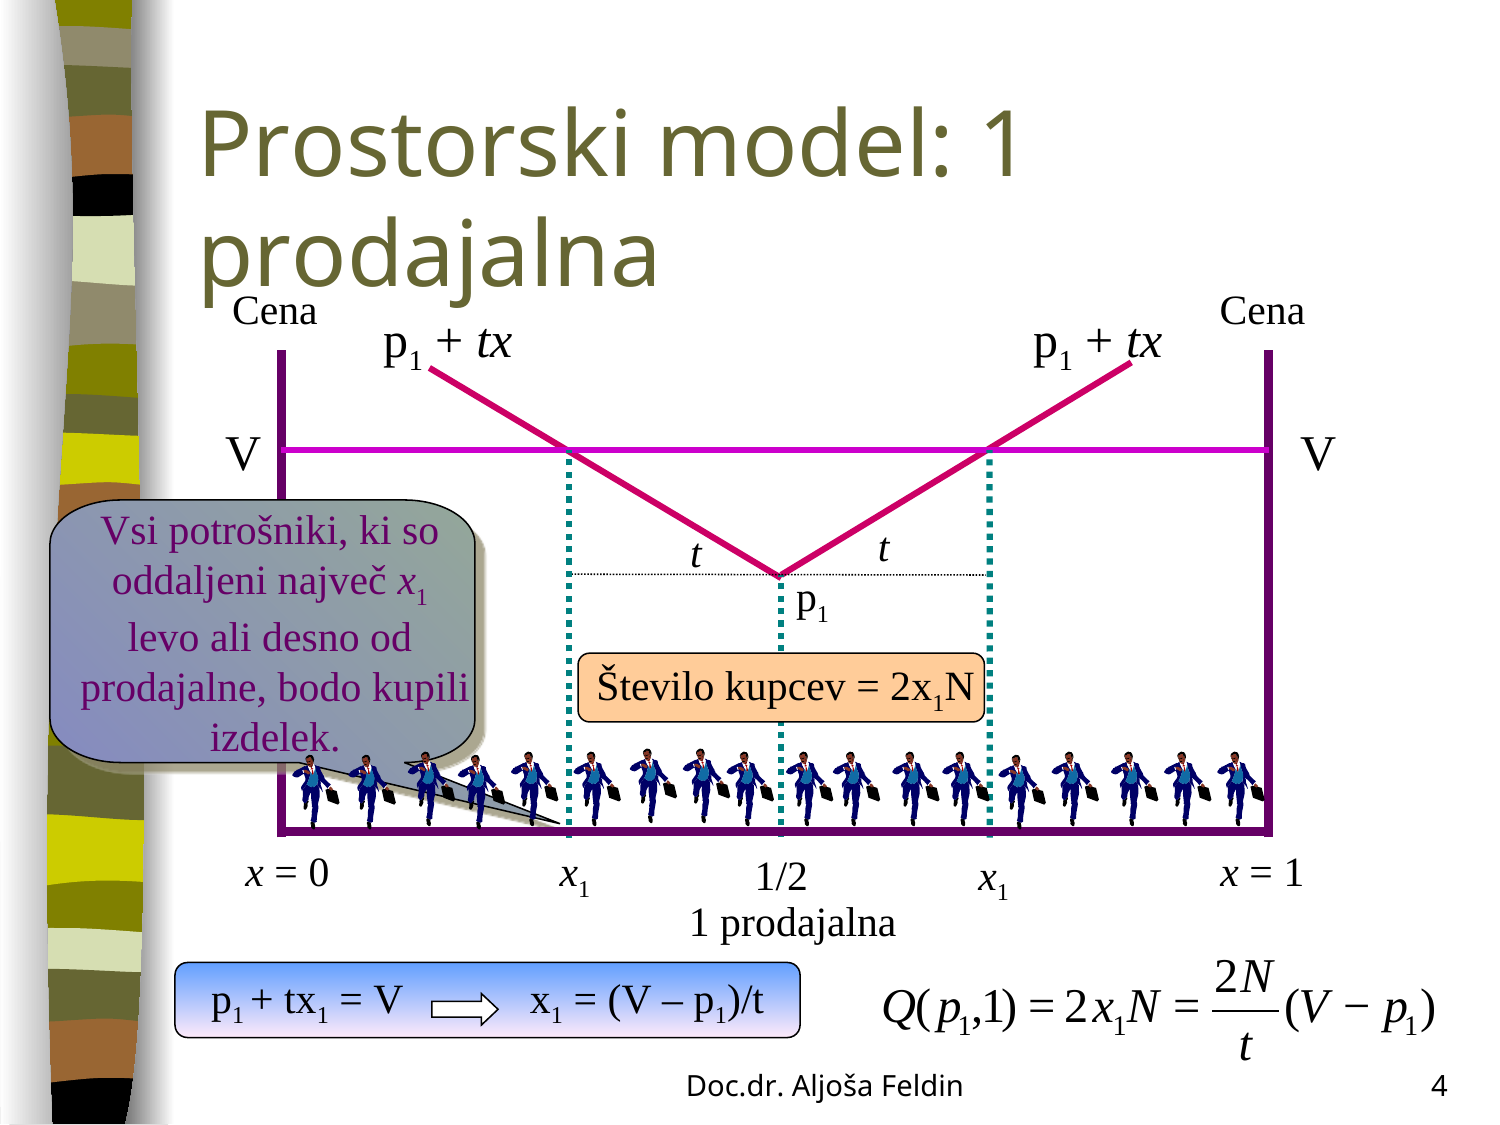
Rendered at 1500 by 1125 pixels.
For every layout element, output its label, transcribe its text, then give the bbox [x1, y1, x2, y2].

text_box Število kupcev = 2x1N [578, 653, 985, 722]
text_box Vsi potrošniki, ki so oddaljeni največ x1 levo ali desno od prodajalne, bodo kupili izdelek. [49, 499, 475, 788]
chart [785, 751, 834, 827]
text_box x = 0 [218, 837, 357, 904]
picture [573, 751, 621, 827]
text_box t [852, 512, 915, 578]
text_box 1/2 [731, 840, 832, 907]
picture [834, 751, 881, 827]
picture [892, 751, 940, 827]
text_box t [689, 518, 728, 542]
picture [1051, 751, 1099, 827]
text_box V [206, 412, 282, 488]
picture [510, 751, 559, 827]
text_box Doc.dr. Aljoša Feldin [587, 1059, 1063, 1125]
chart [875, 950, 1440, 1068]
picture [1164, 751, 1212, 827]
text_box 1 prodajalna [659, 887, 916, 953]
picture [682, 748, 774, 827]
picture [942, 751, 990, 827]
picture [407, 751, 456, 827]
text_box Cena [1181, 275, 1344, 341]
picture [457, 754, 506, 830]
text_box Cena [193, 275, 357, 341]
picture [292, 754, 340, 830]
text_box p1 [781, 562, 888, 635]
text_box x1 [949, 840, 1038, 913]
title Prostorski model: 1 prodajalna [182, 101, 1468, 289]
text_box [431, 993, 499, 1025]
text_box p1 + tx1 = V x1 = (V – p1)/t [174, 962, 801, 1038]
picture [1110, 751, 1159, 827]
picture [629, 748, 678, 824]
text_box p1 + tx [368, 299, 588, 384]
text_box t [664, 518, 728, 584]
picture [998, 754, 1046, 830]
text_box <number> [1149, 1059, 1463, 1125]
picture [348, 754, 396, 830]
text_box V [1281, 412, 1357, 488]
text_box x = 1 [1193, 837, 1332, 904]
text_box x1 [531, 837, 619, 910]
text_box p1 + tx [1018, 299, 1194, 384]
picture [1217, 751, 1265, 827]
